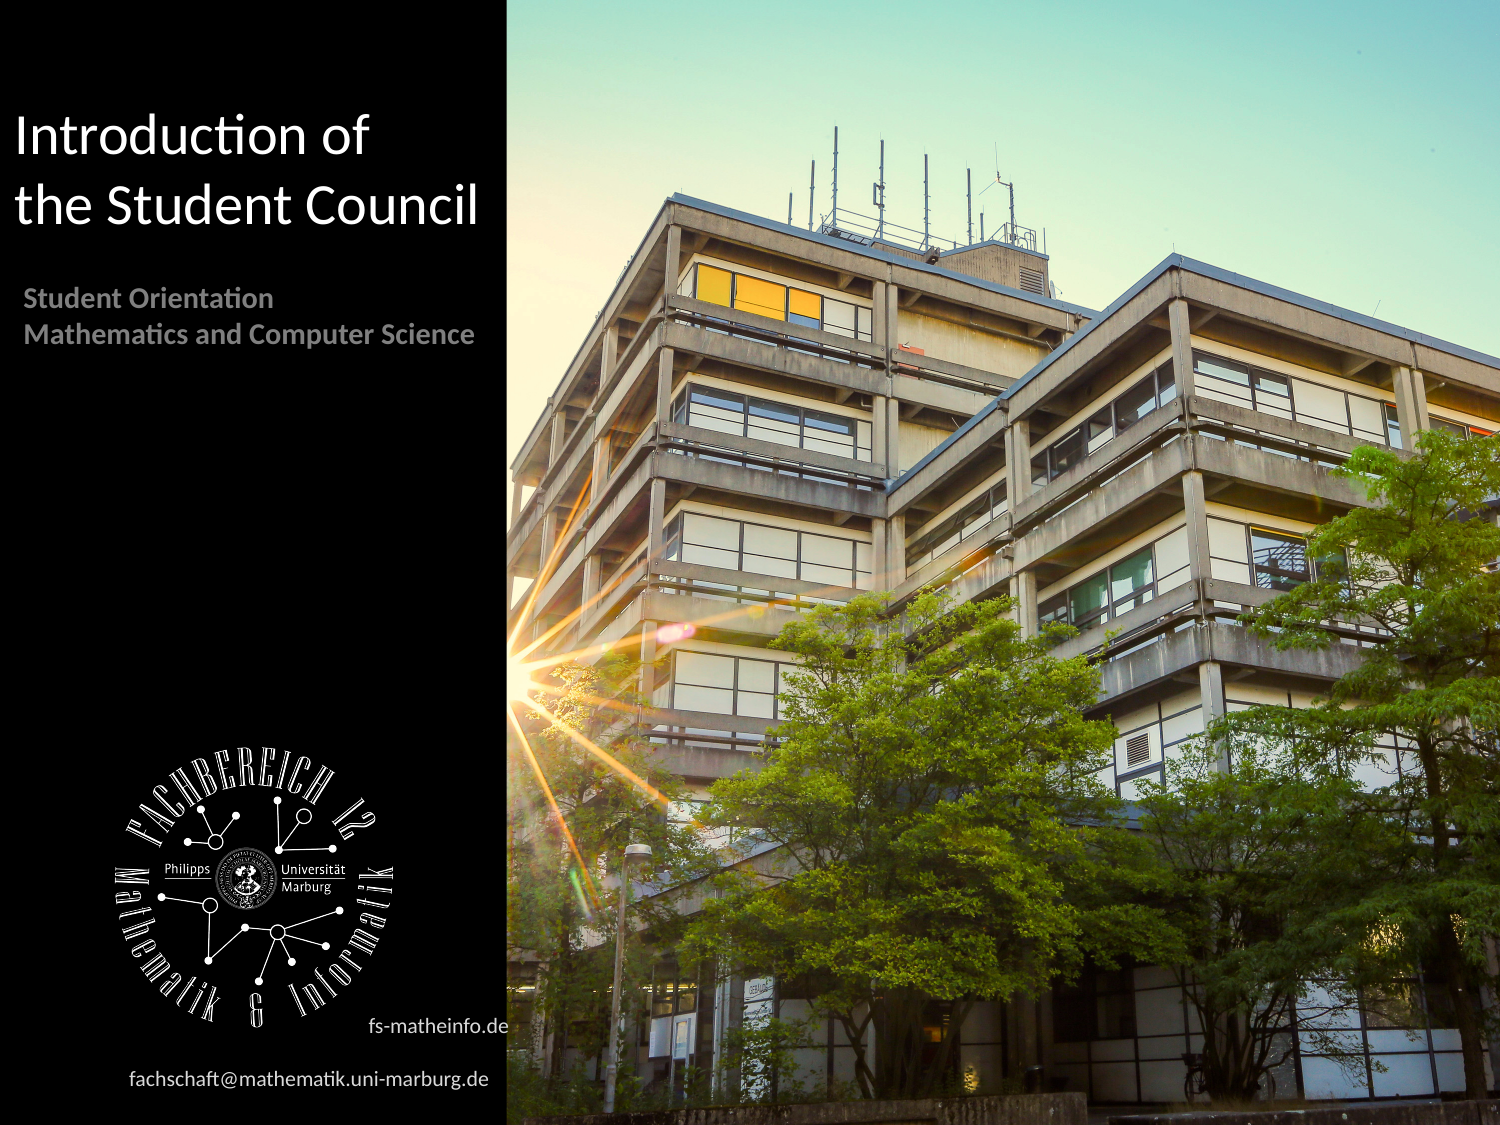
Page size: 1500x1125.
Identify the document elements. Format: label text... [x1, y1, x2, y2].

picture [114, 729, 393, 1031]
text_box Introduction of the Student Council [0, 88, 827, 267]
picture [506, 0, 1500, 1125]
text_box fs-matheinfo.de [354, 1003, 534, 1045]
text_box Student Orientation Mathematics and Computer Science [9, 271, 507, 358]
text_box fachschaft@mathematik.uni-marburg.de [114, 1057, 612, 1099]
